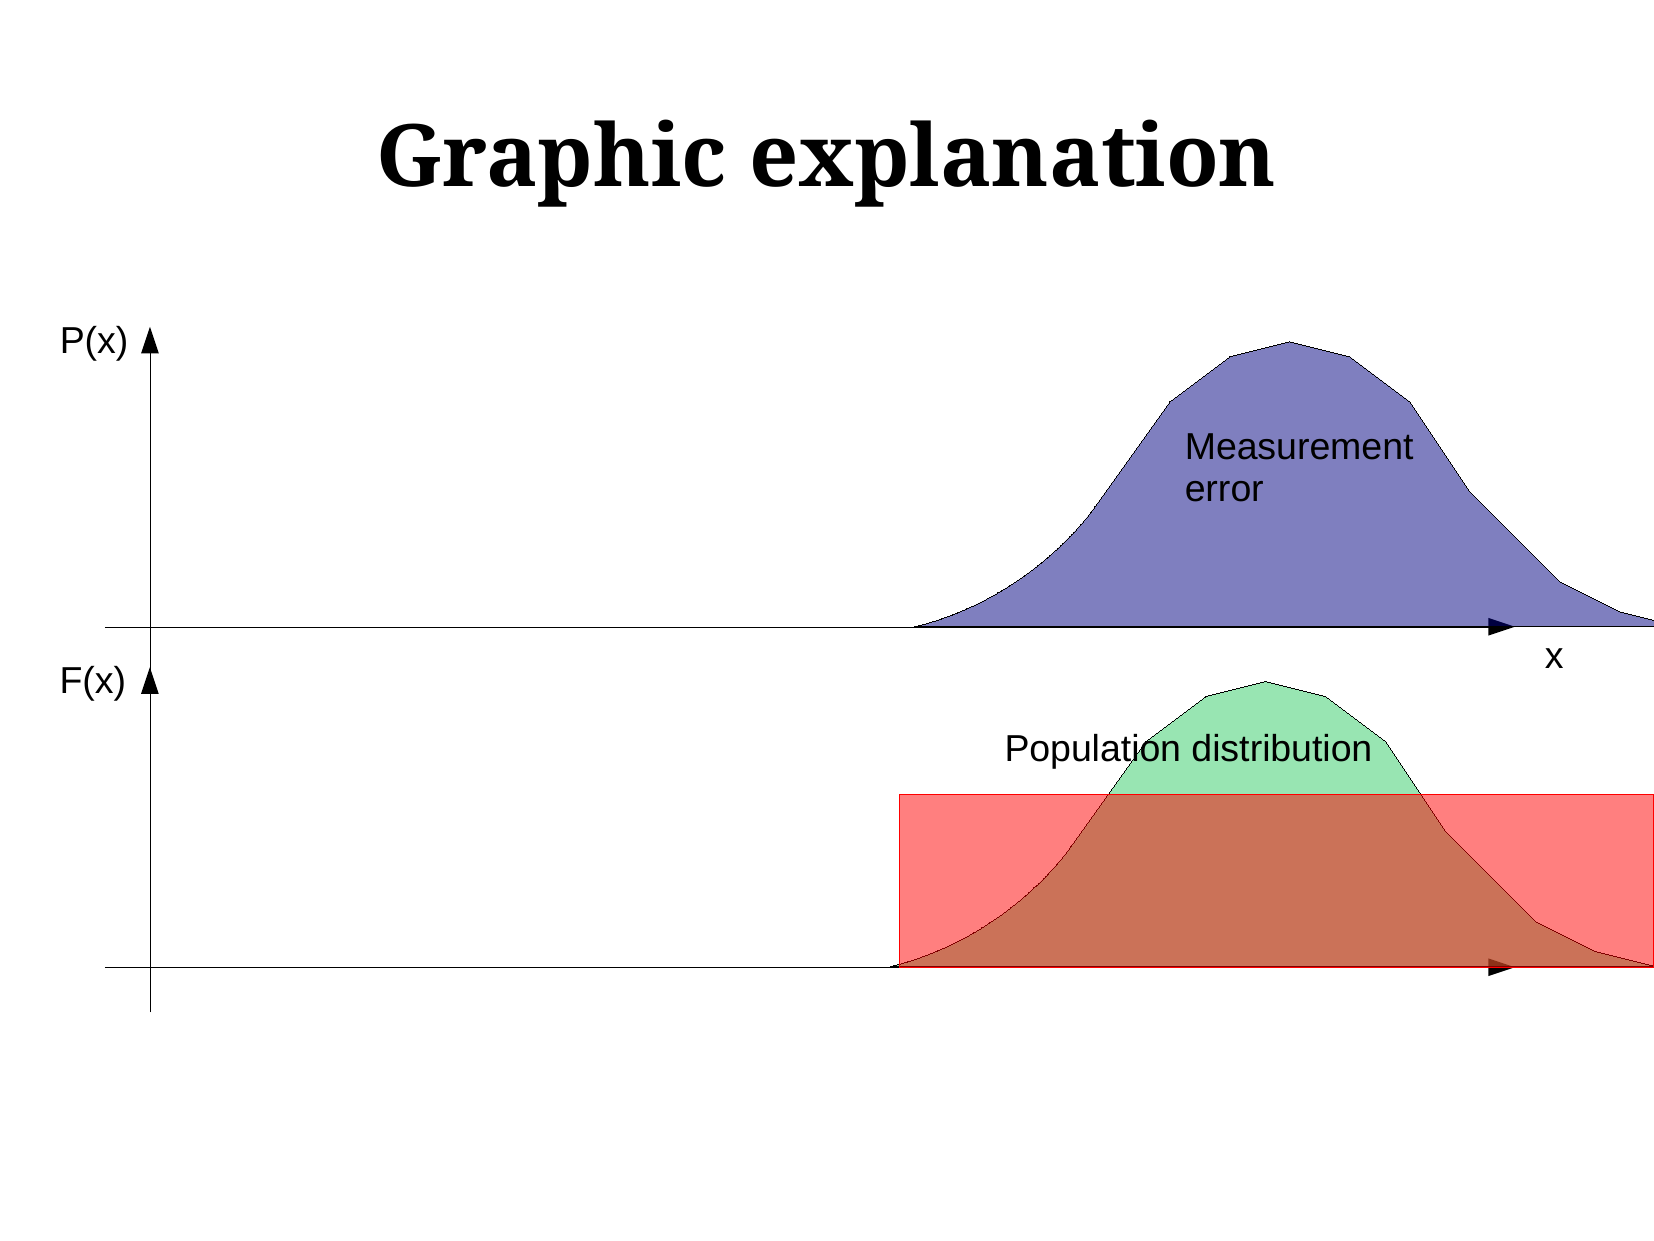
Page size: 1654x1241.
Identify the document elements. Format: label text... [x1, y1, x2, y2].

text_box [890, 777, 1654, 968]
text_box Measurement error [1169, 418, 1485, 518]
text_box Population distribution [989, 719, 1485, 777]
text_box x [1529, 627, 1654, 684]
text_box P(x) [44, 311, 195, 369]
text_box [1175, 681, 1356, 719]
text_box [914, 341, 1654, 627]
title Graphic explanation [82, 49, 1571, 257]
text_box F(x) [44, 652, 195, 710]
